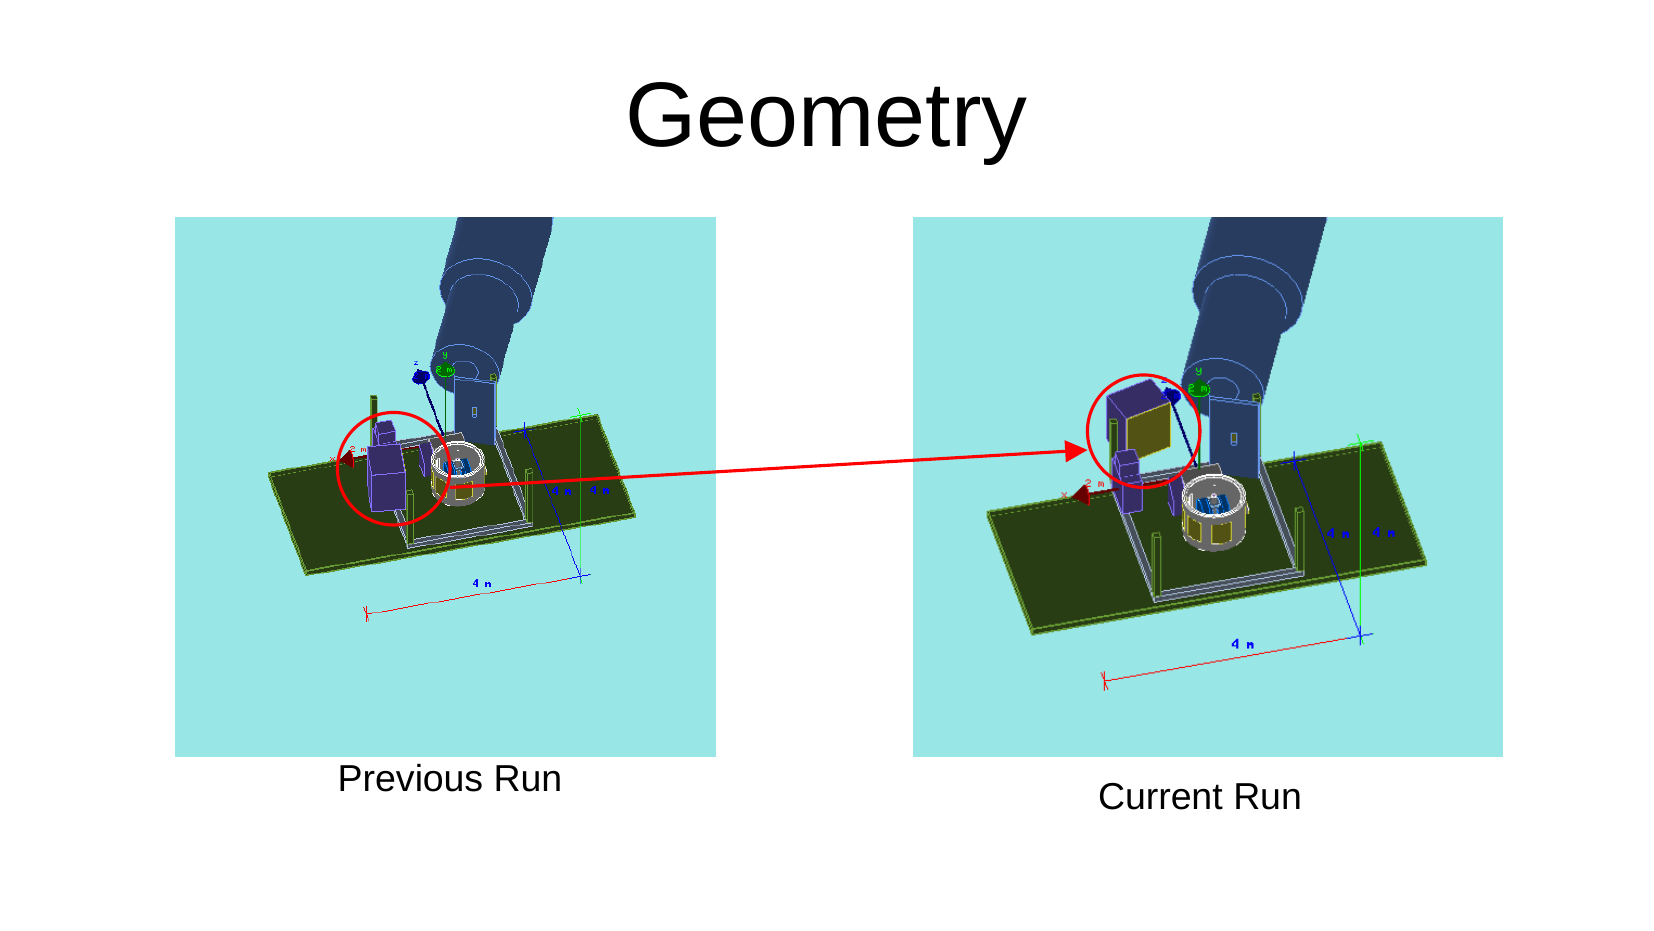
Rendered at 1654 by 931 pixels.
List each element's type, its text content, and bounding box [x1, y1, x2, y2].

text_box Current Run [900, 768, 1501, 826]
picture [913, 217, 1503, 758]
text_box Previous Run [187, 750, 713, 807]
picture [1090, 377, 1198, 485]
picture [175, 217, 716, 758]
title Geometry [82, 37, 1571, 193]
picture [340, 415, 448, 523]
